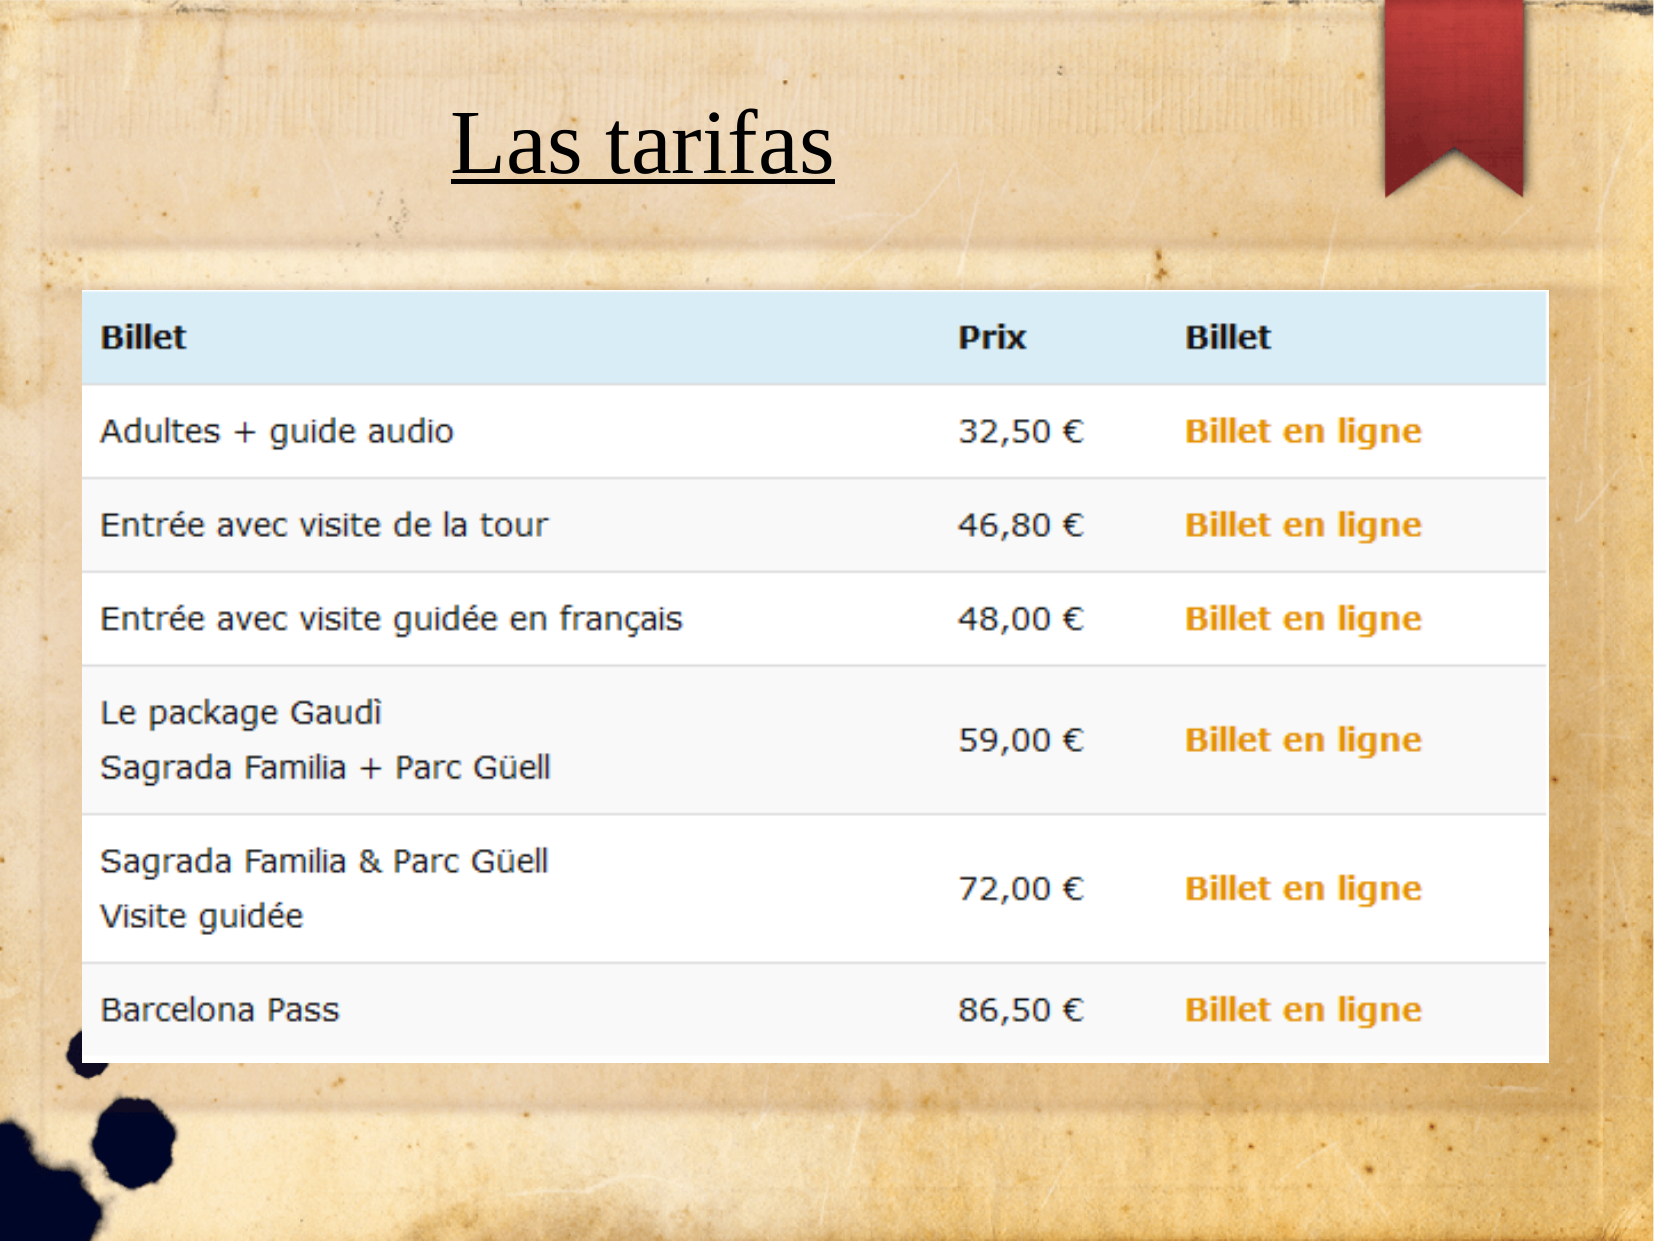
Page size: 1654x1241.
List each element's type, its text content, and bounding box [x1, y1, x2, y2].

title Las tarifas [82, 49, 1347, 237]
picture [0, 0, 1654, 1241]
